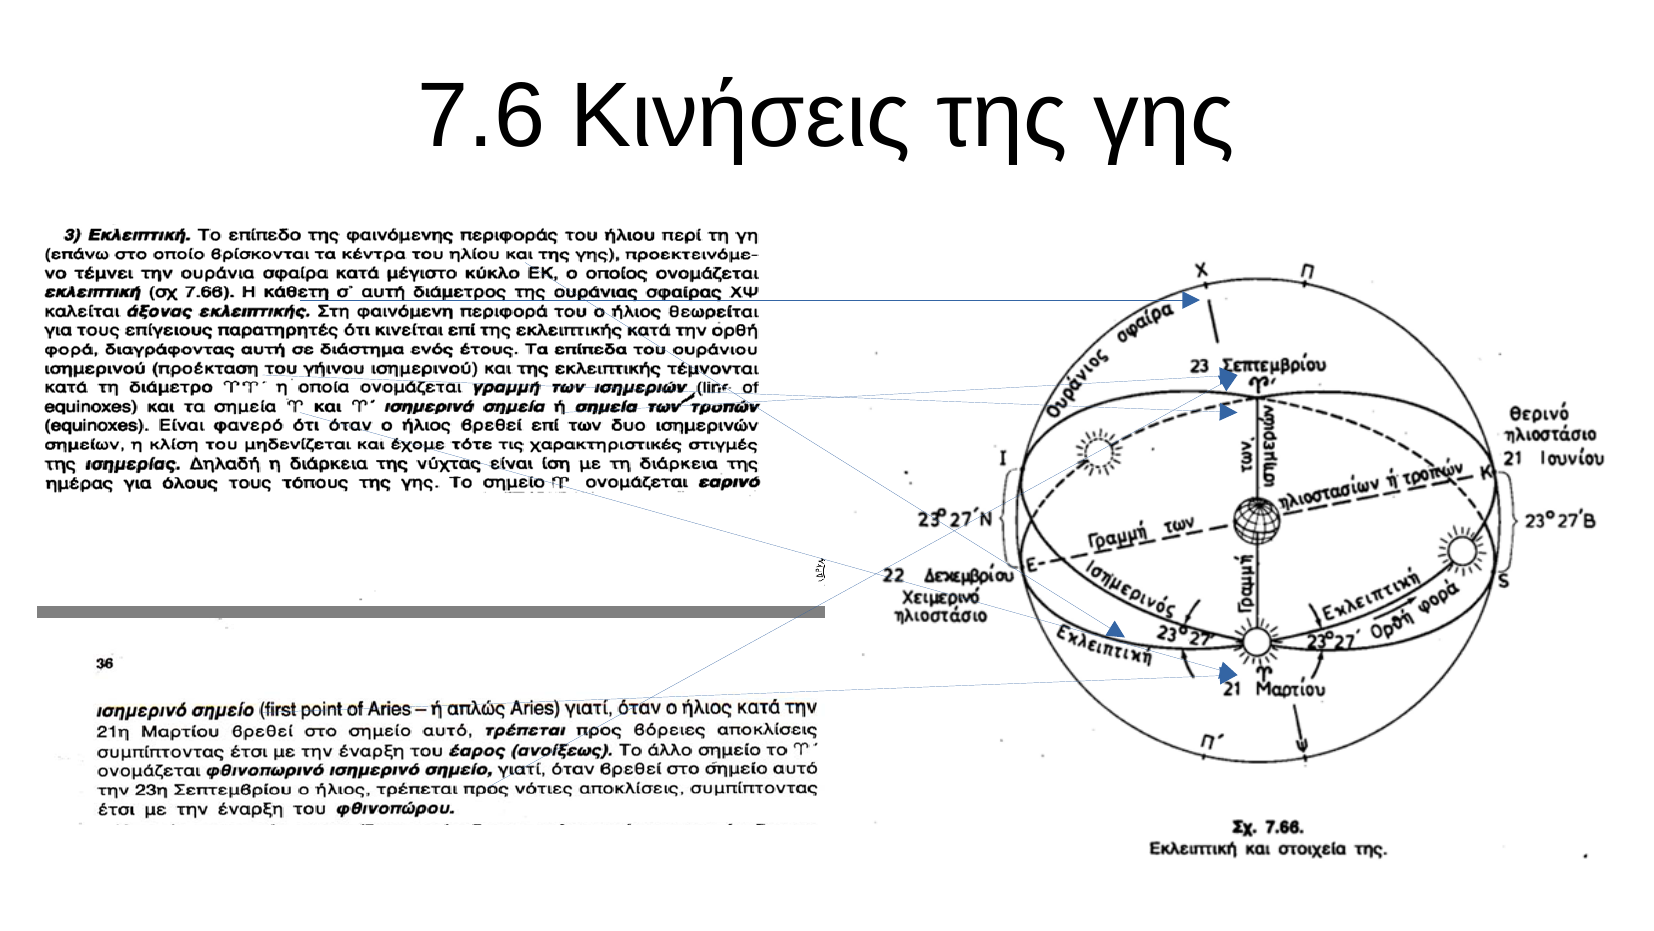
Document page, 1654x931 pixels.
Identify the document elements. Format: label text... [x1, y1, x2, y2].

title 7.6 Κινήσεις της γης [82, 37, 1571, 193]
picture [37, 224, 1627, 863]
